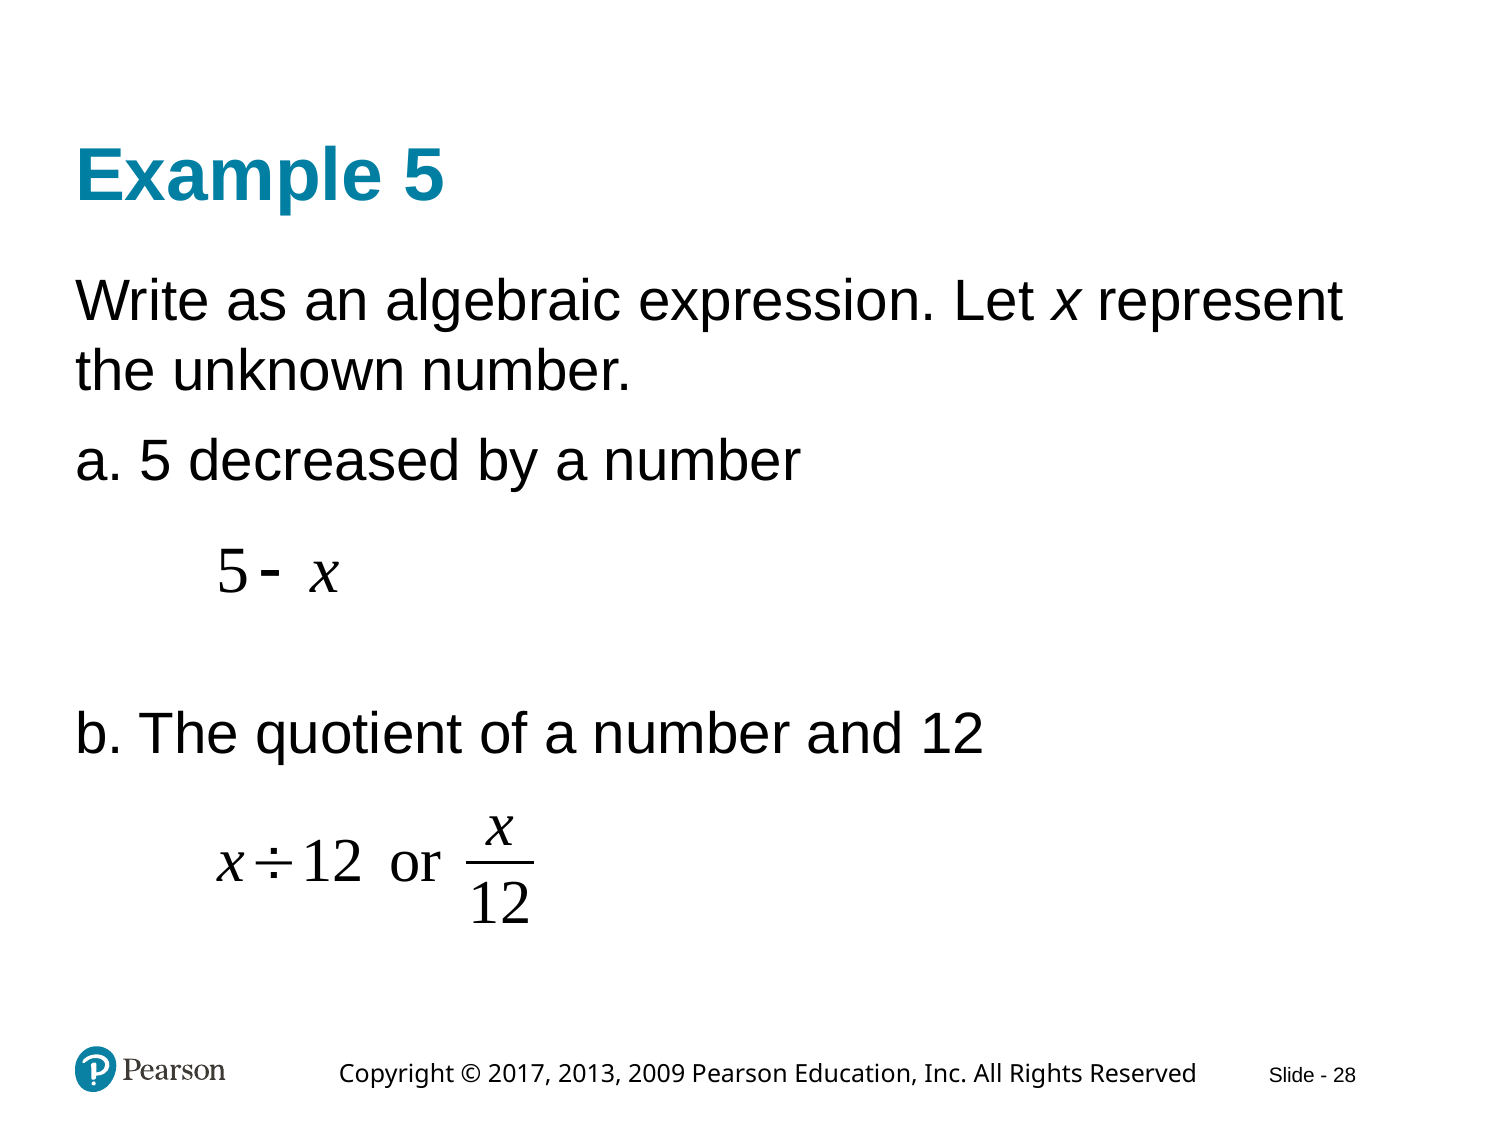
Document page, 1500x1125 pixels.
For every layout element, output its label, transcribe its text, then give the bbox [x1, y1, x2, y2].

title Example 5 [75, 35, 1425, 216]
list b. The quotient of a number and 12 [75, 694, 1000, 766]
chart [214, 541, 344, 600]
list Write as an algebraic expression. Let x represent the unknown number. [75, 262, 1425, 400]
chart [214, 789, 538, 938]
list a. 5 decreased by a number [75, 422, 950, 498]
